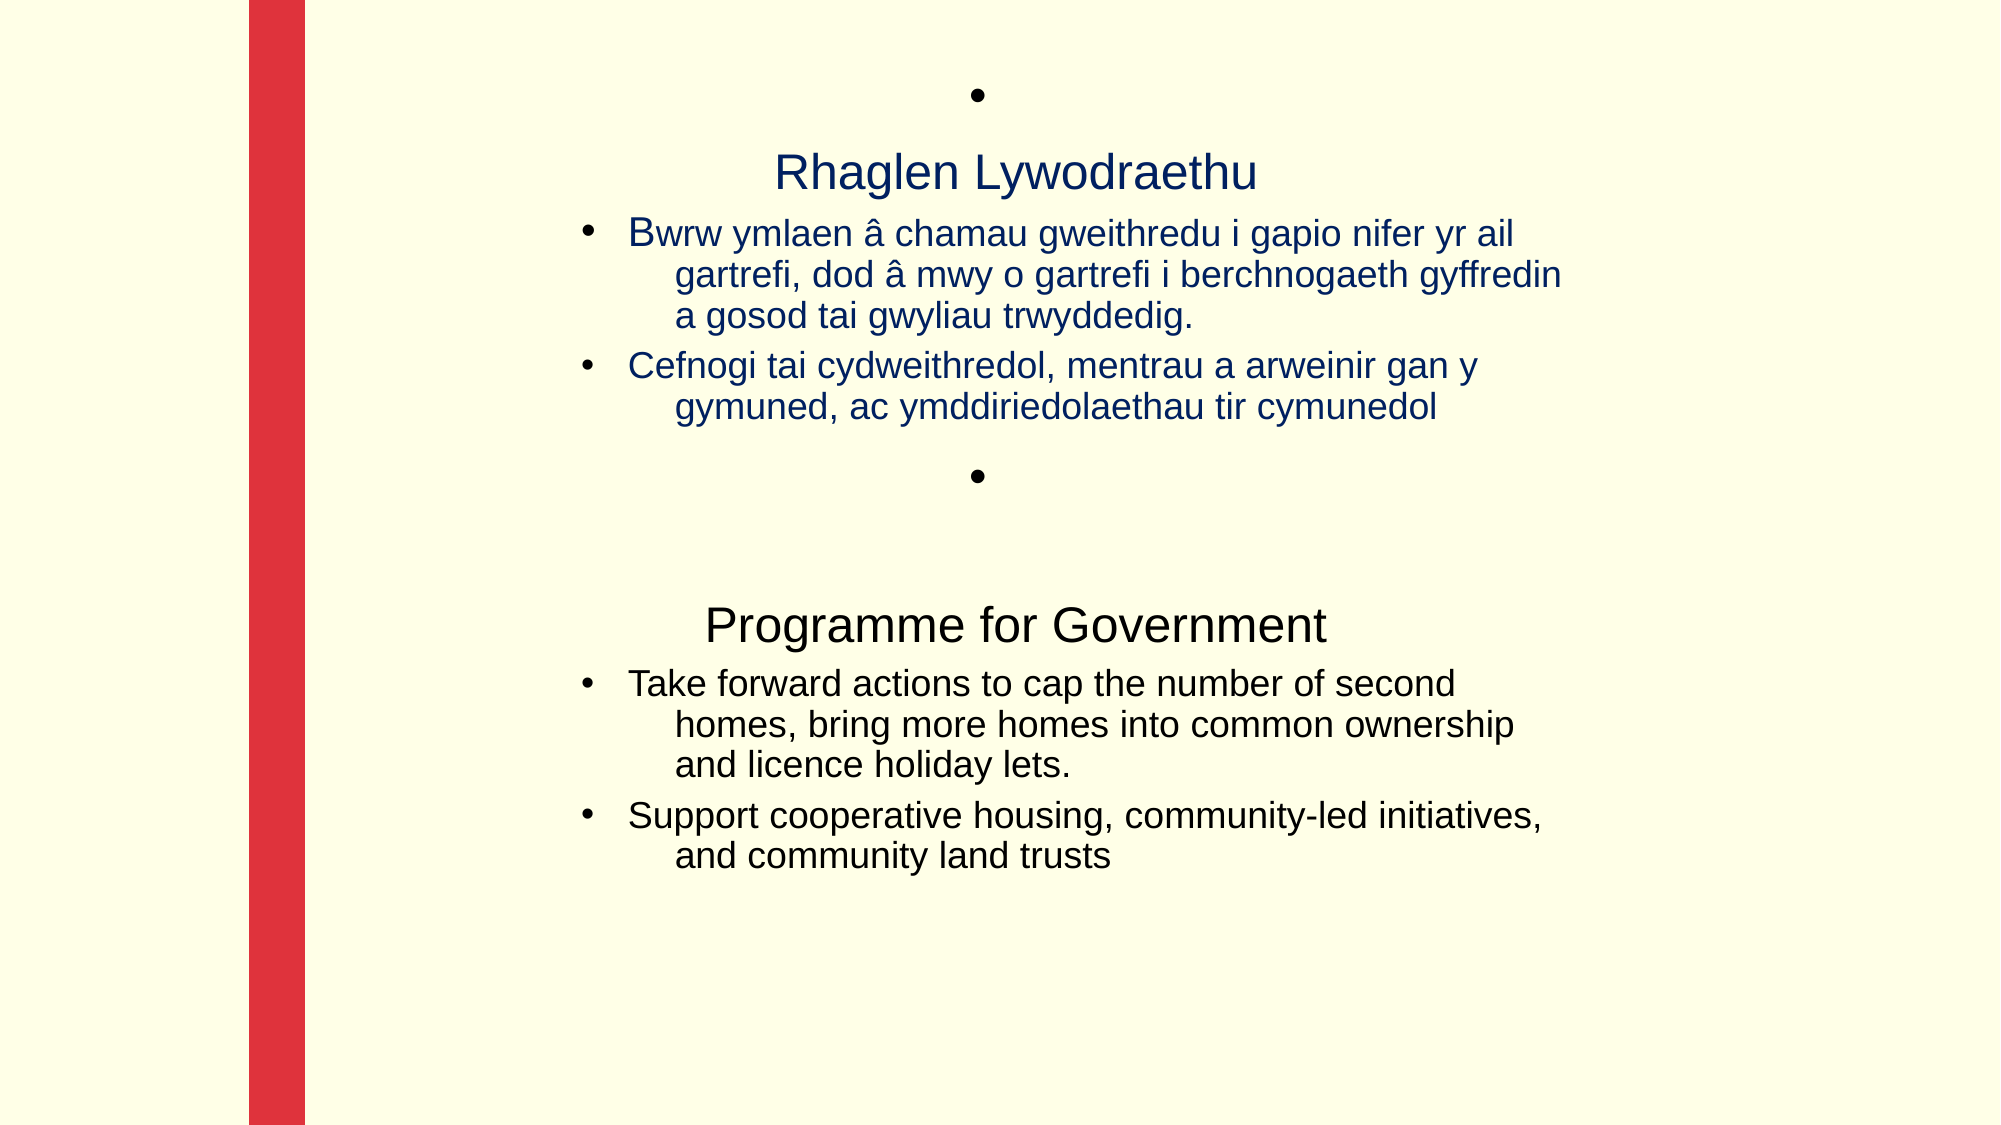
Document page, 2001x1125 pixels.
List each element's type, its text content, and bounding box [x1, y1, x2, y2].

picture [249, 0, 305, 1125]
subtitle Rhaglen Lywodraethu Bwrw ymlaen â chamau gweithredu i gapio nifer yr ail gartrefi, dod â mwy o gartrefi i berchnogaeth gyffredin a gosod tai gwyliau trwyddedig. Cefnogi tai cydweithredol, mentrau a arweinir gan y gymuned, ac ymddiriedolaethau tir cymunedol Programme for Government Take forward actions to cap the number of second homes, bring more homes into common ownership and licence holiday lets. Support cooperative housing, community-led initiatives, and community land trusts [453, 57, 1579, 484]
